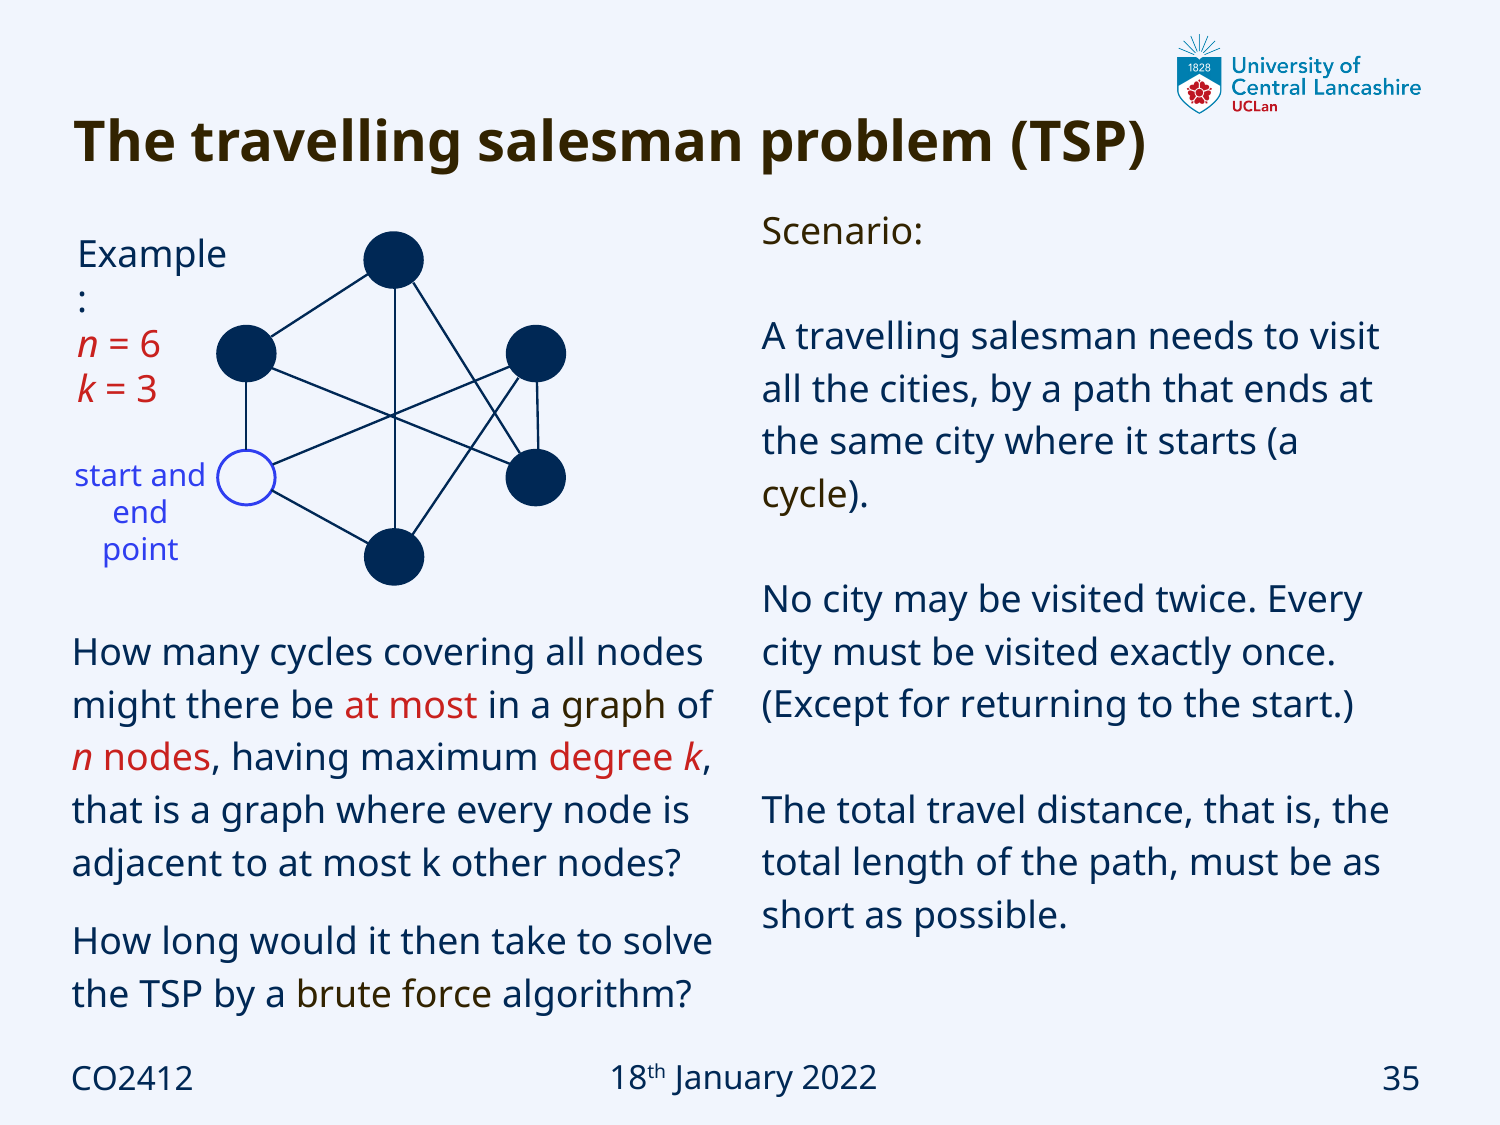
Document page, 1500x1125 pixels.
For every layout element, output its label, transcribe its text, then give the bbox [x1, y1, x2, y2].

text_box Scenario: A travelling salesman needs to visit all the cities, by a path that ends at the same city where it starts (a cycle). No city may be visited twice. Every city must be visited exactly once. (Except for returning to the start.) The total travel distance, that is, the total length of the path, must be as short as possible. [746, 191, 1424, 891]
title The travelling salesman problem (TSP) [58, 54, 1500, 224]
text_box [365, 529, 423, 585]
text_box Example: n = 6 k = 3 [62, 222, 252, 373]
text_box [364, 232, 423, 288]
text_box How many cycles covering all nodes might there be at most in a graph of n nodes, having maximum degree k, that is a graph where every node is adjacent to at most k other nodes? How long would it then take to solve the TSP by a brute force algorithm? [56, 534, 733, 1023]
text_box [226, 326, 276, 381]
text_box [507, 450, 565, 505]
picture [1177, 34, 1421, 54]
text_box start and end point [55, 447, 226, 538]
text_box [507, 326, 565, 381]
